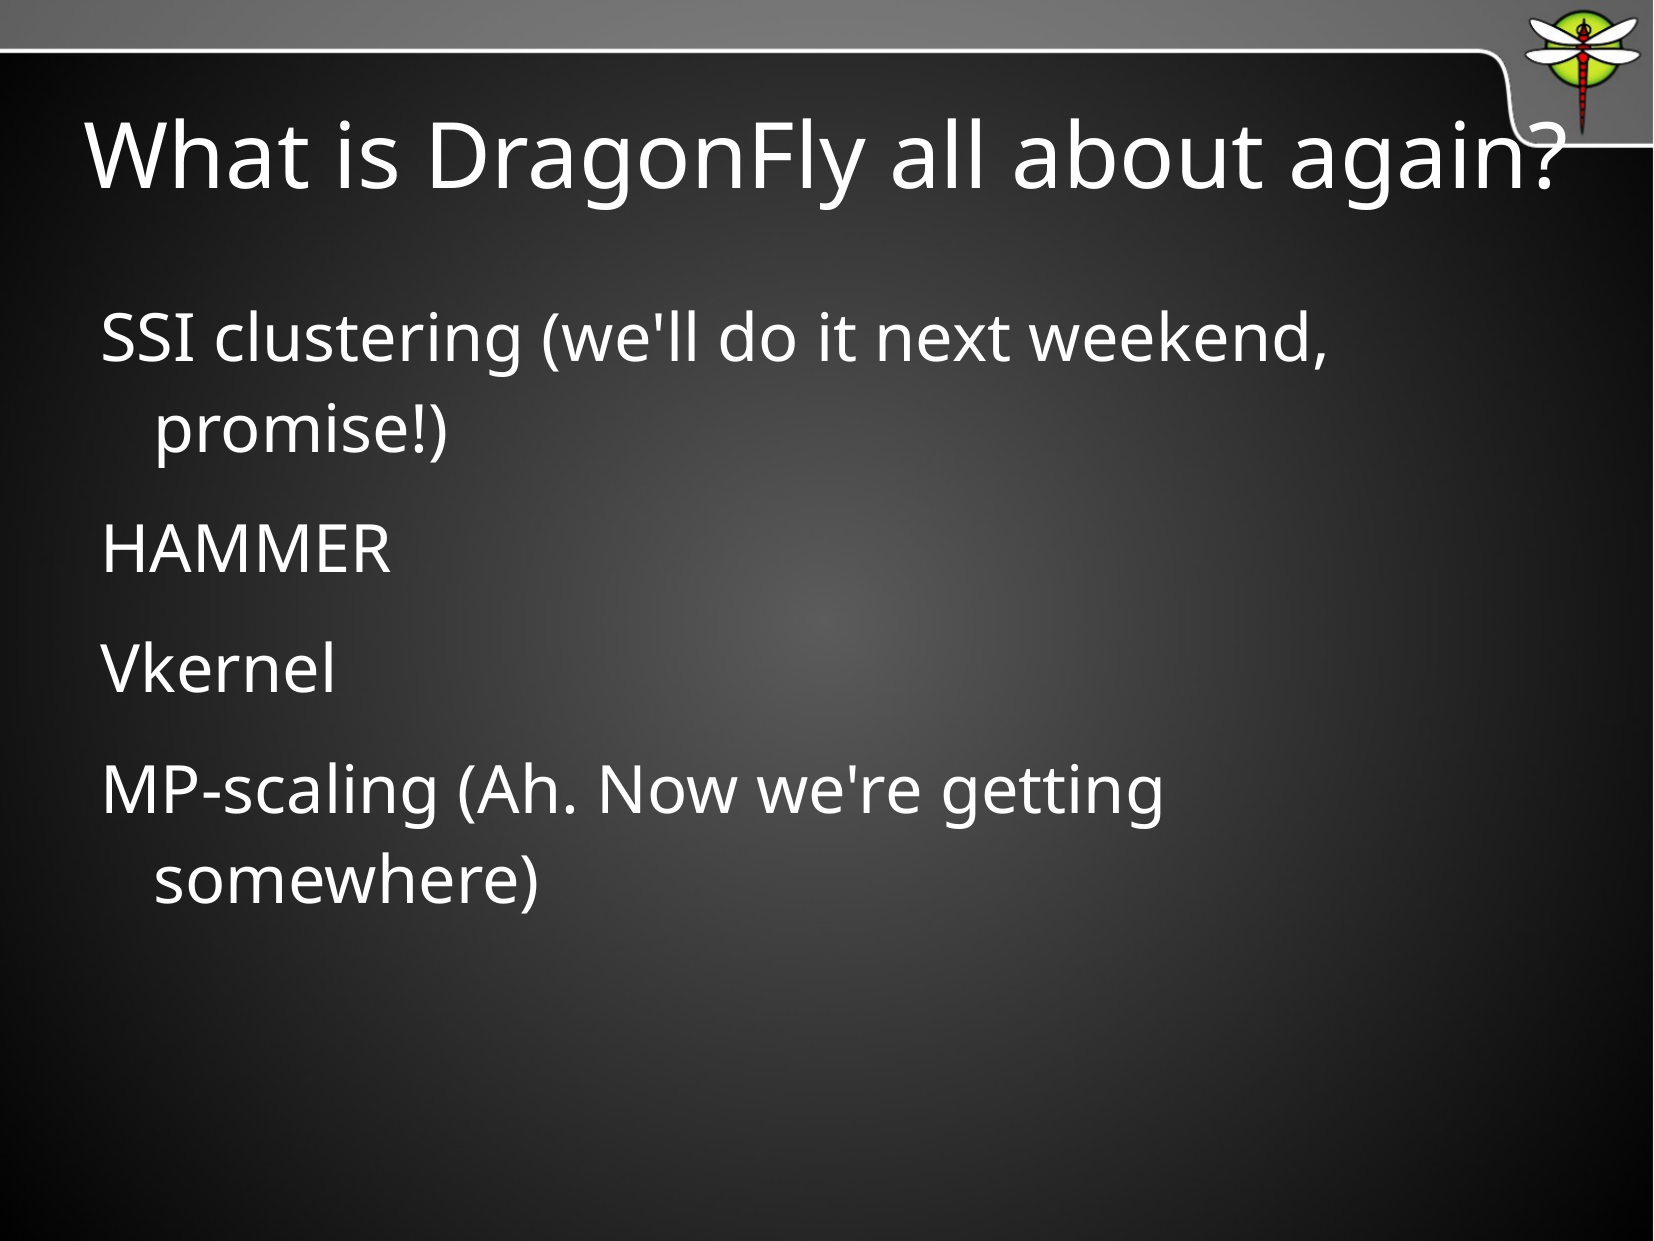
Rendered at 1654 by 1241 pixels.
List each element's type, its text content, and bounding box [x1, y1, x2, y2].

list SSI clustering (we'll do it next weekend, promise!) HAMMER Vkernel MP-scaling (Ah. Now we're getting somewhere) [82, 290, 1571, 1094]
picture [0, 0, 1654, 1241]
title What is DragonFly all about again? [82, 49, 1571, 257]
